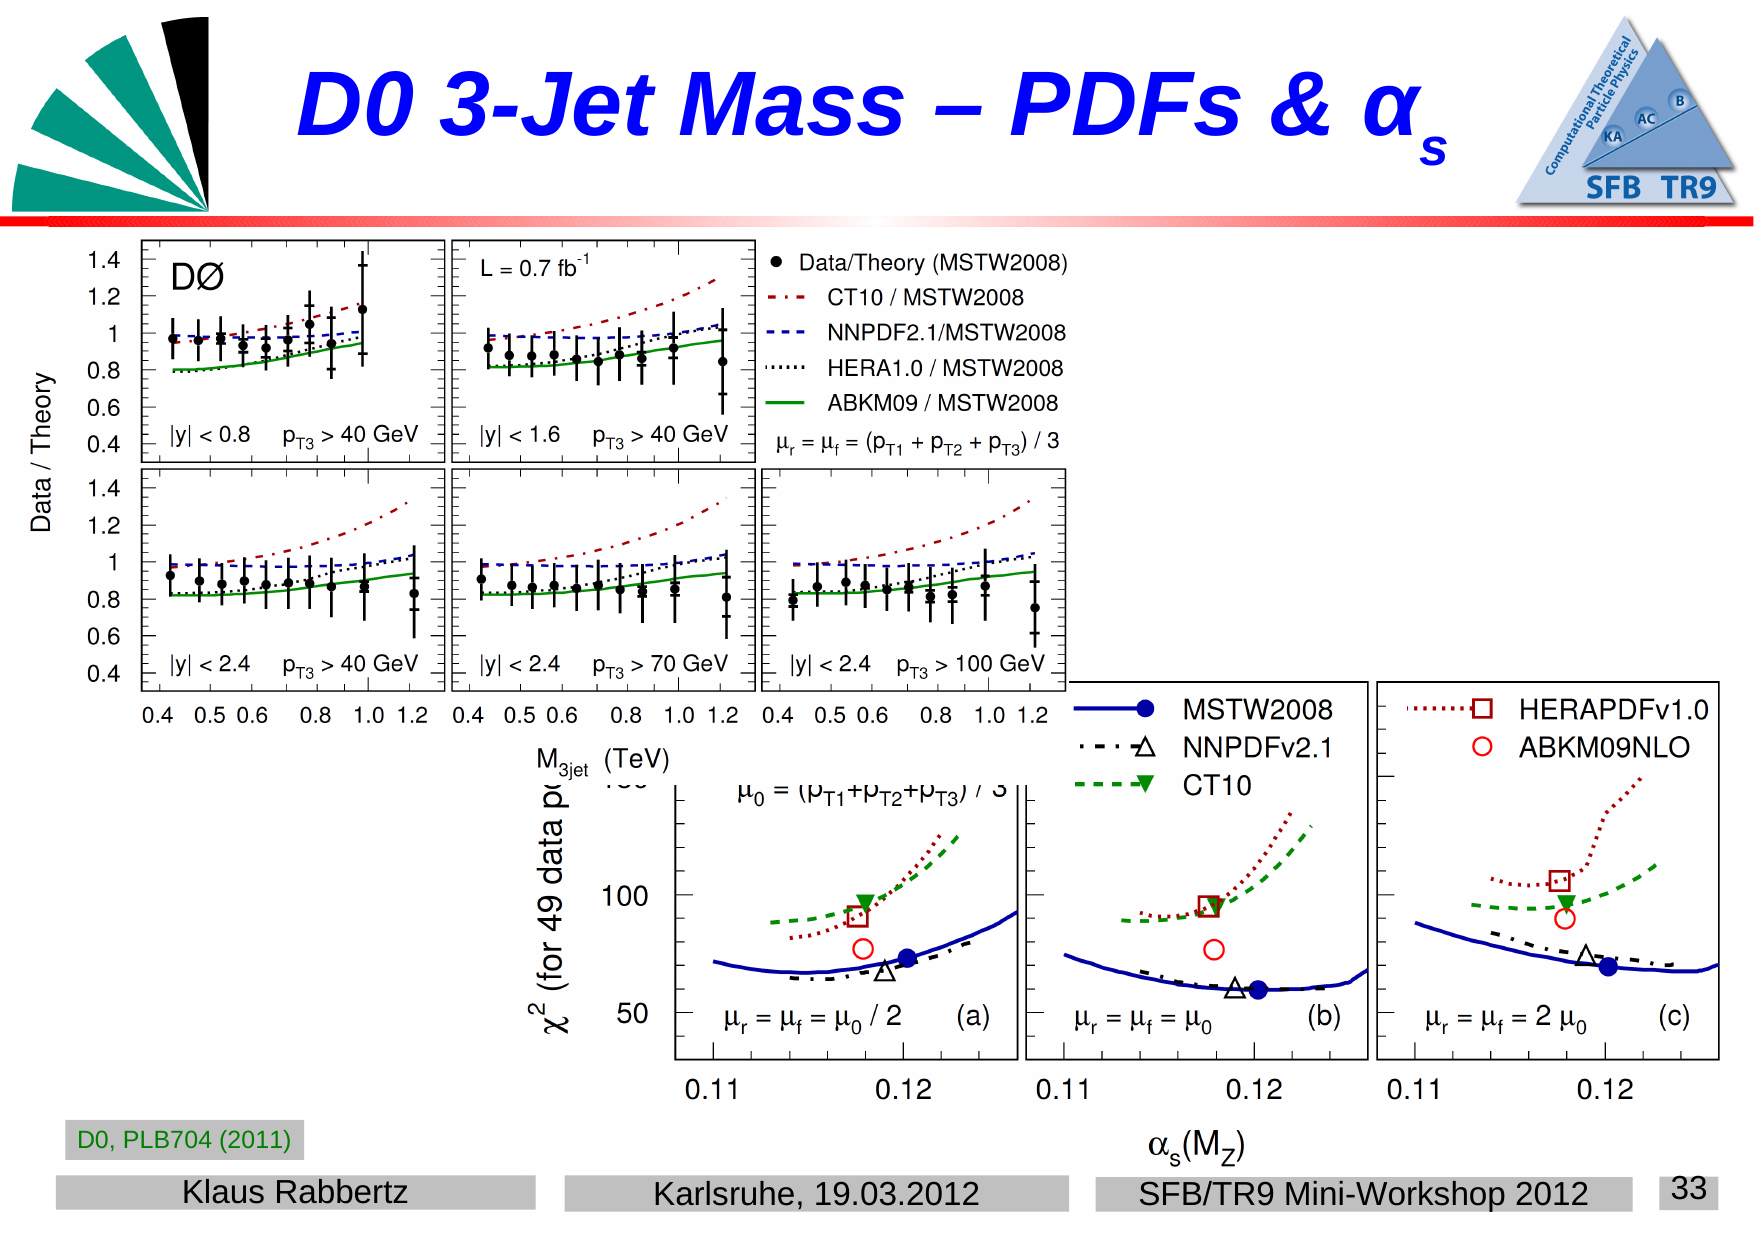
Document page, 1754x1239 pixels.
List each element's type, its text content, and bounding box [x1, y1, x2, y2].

picture [1511, 11, 1743, 213]
title D0 3-Jet Mass – PDFs & αs [220, 16, 1525, 213]
picture [12, 17, 209, 214]
text_box D0, PLB704 (2011) [65, 1119, 305, 1160]
picture [20, 237, 1727, 1172]
